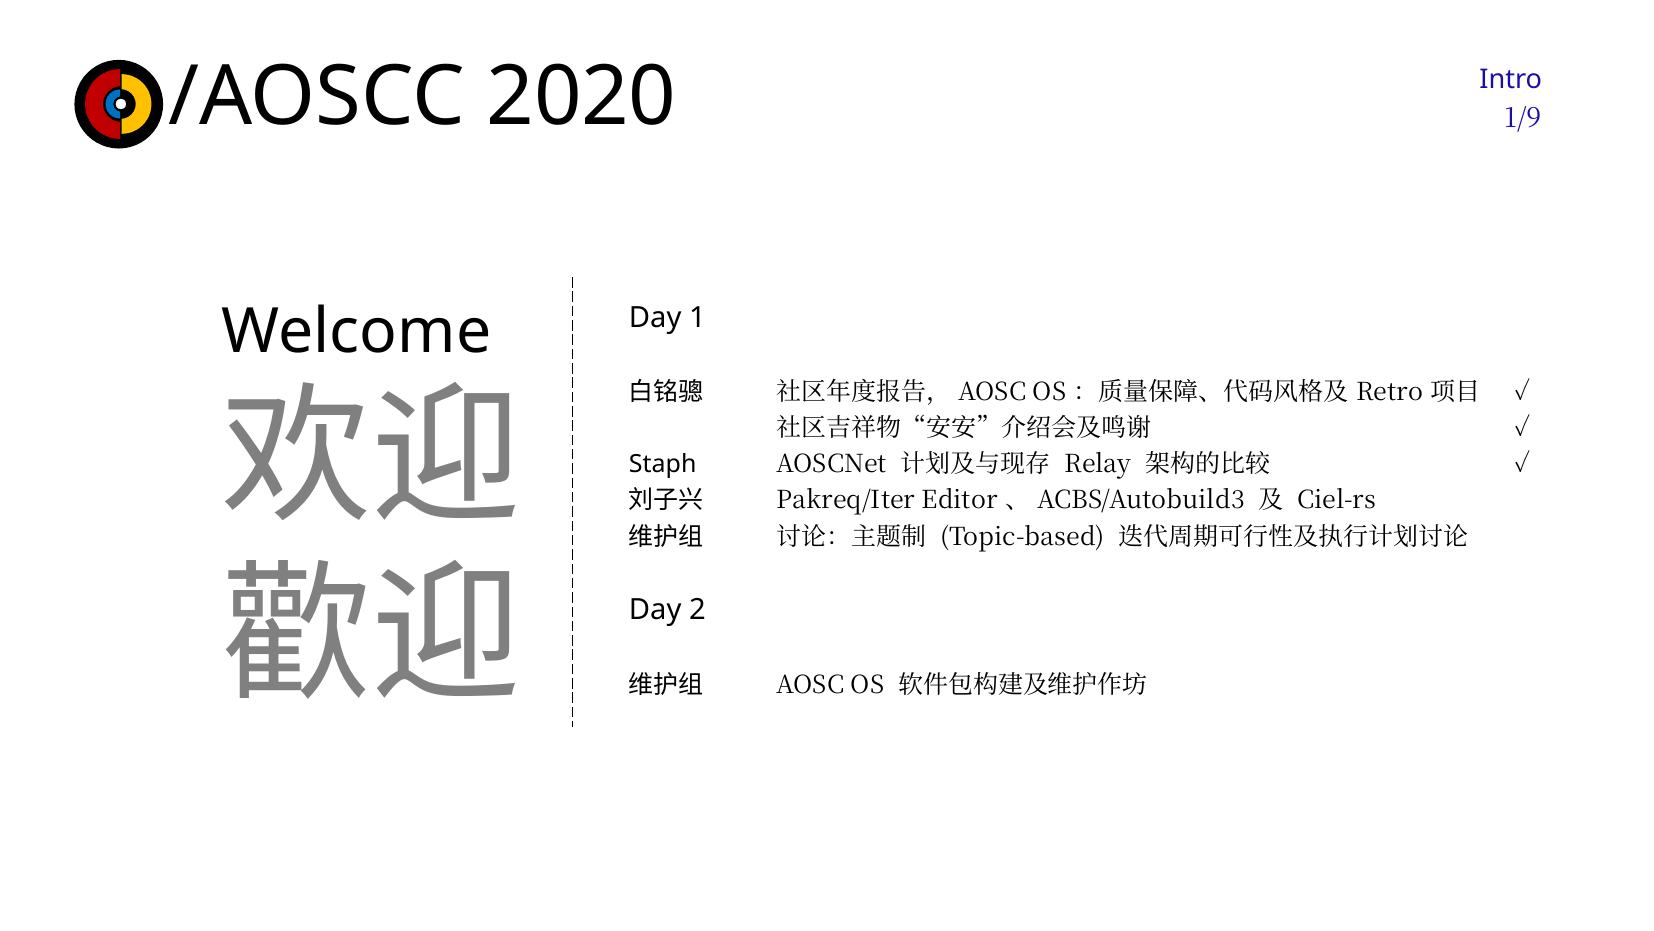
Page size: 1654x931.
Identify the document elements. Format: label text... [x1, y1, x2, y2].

text_box Day 1 白铭骢 社区年度报告，AOSC OS：质量保障、代码风格及Retro项目 ✓ 社区吉祥物“安安”介绍会及鸣谢 ✓ Staph AOSCNet 计划及与现存 Relay 架构的比较 ✓ 刘子兴 Pakreq/Iter Editor、ACBS/Autobuild3 及 Ciel-rs 维护组 讨论：主题制 (Topic-based) 迭代周期可行性及执行计划讨论 Day 2 维护组 AOSC OS 软件包构建及维护作坊 [614, 288, 1546, 712]
picture [71, 57, 153, 151]
text_box /AOSCC 2020 [153, 28, 697, 163]
text_box Welcome 欢迎 歡迎 [206, 289, 537, 732]
text_box Intro <编号>/9 [1464, 52, 1583, 223]
